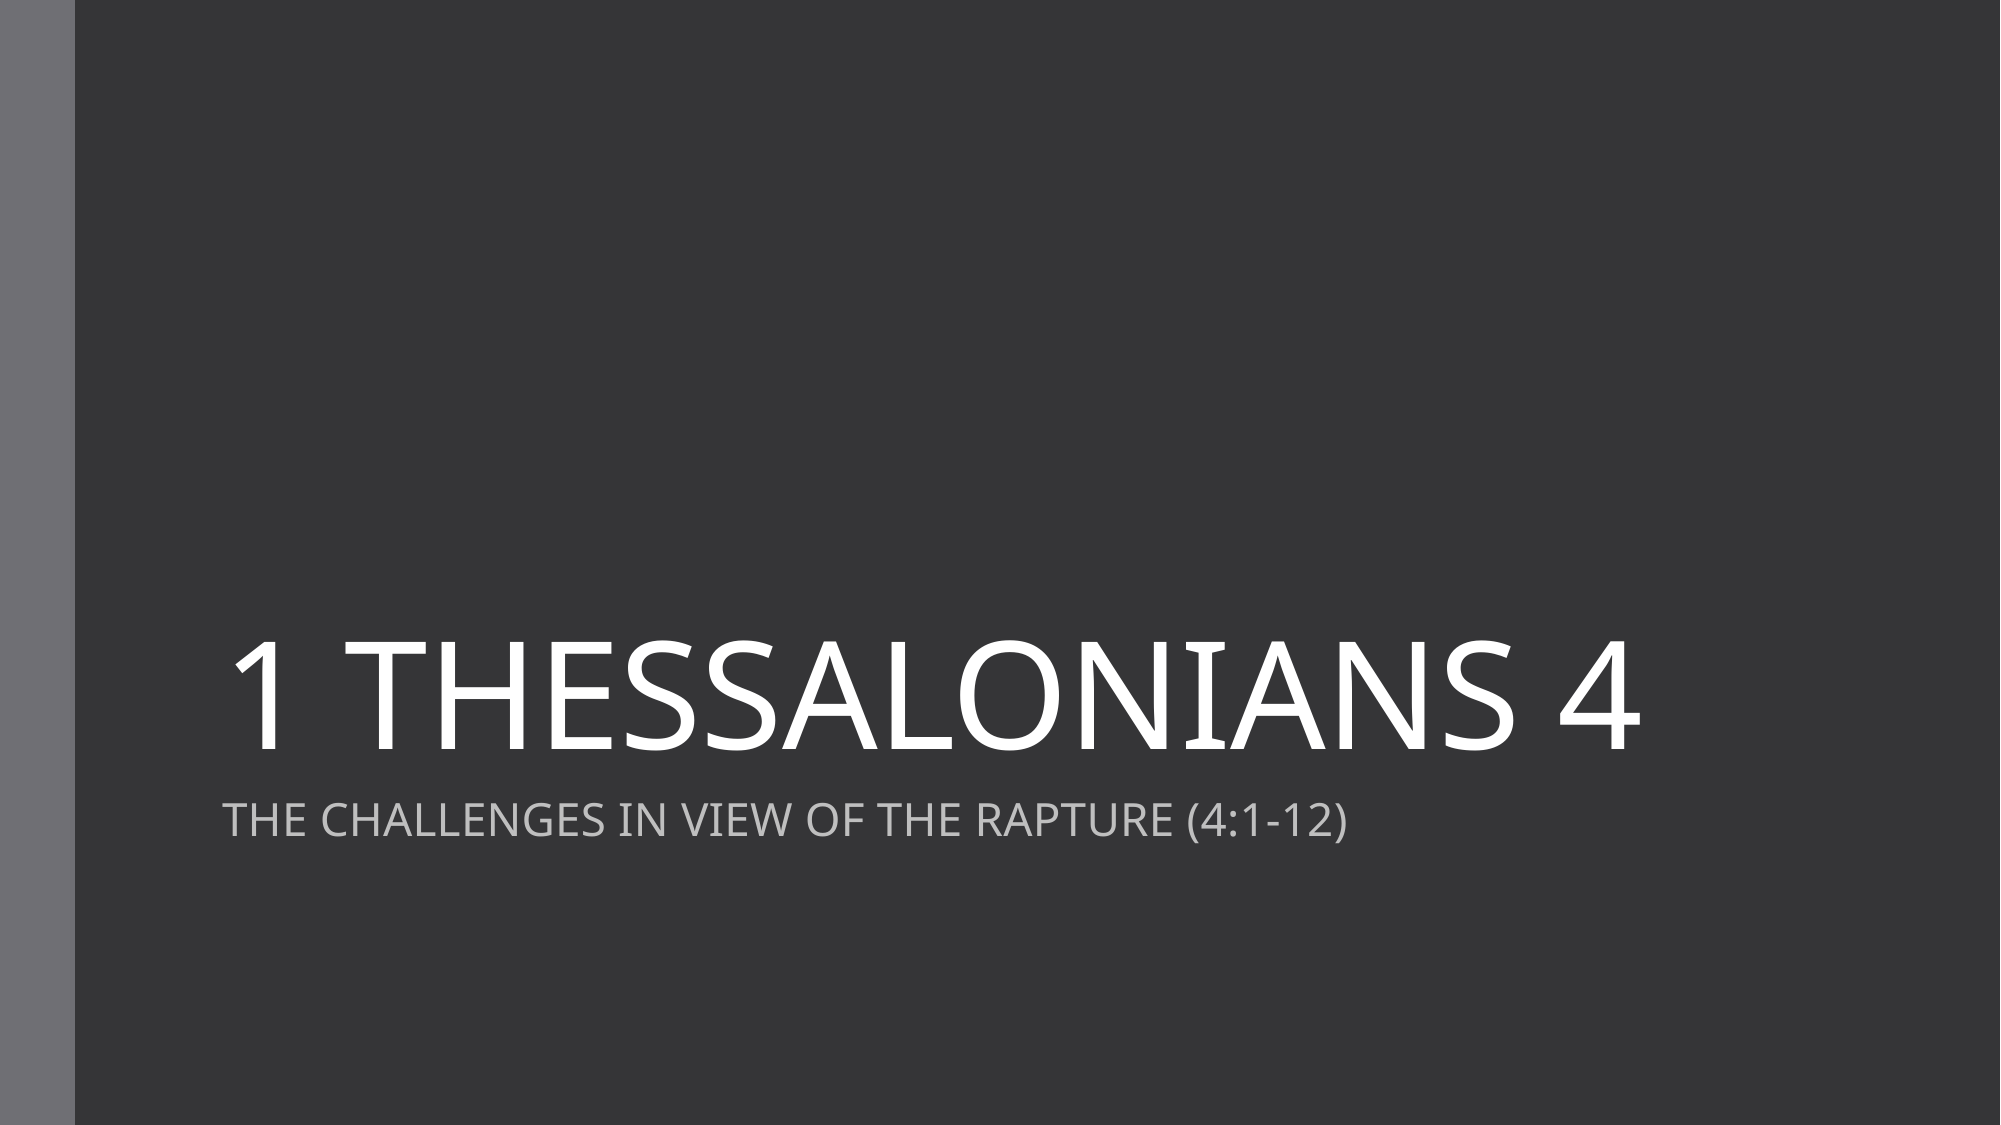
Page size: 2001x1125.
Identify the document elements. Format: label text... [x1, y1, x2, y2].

title 1 THESSALONIANS 4 [206, 124, 1752, 787]
subtitle THE CHALLENGES IN VIEW OF THE RAPTURE (4:1-12) [206, 787, 1752, 1066]
